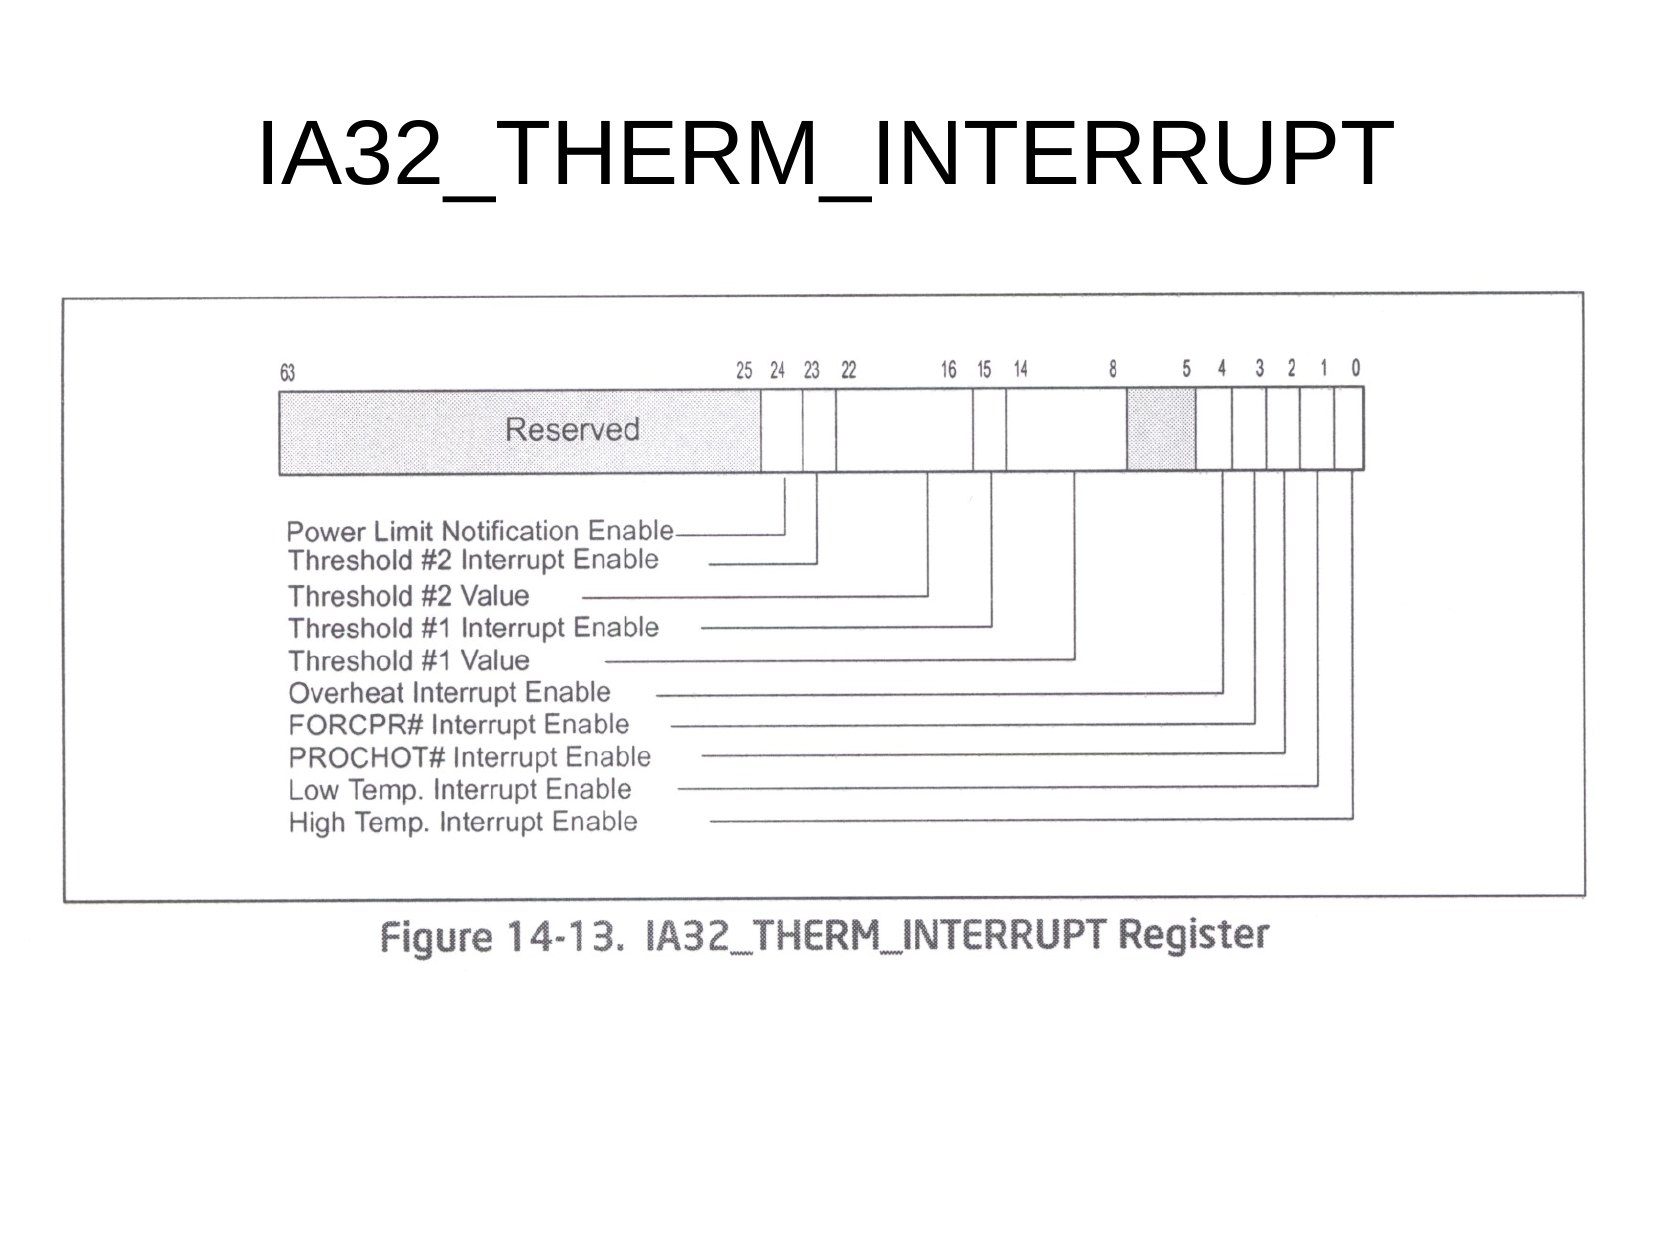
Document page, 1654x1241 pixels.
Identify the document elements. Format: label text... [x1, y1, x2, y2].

picture [1, 250, 1651, 991]
title IA32_THERM_INTERRUPT [82, 56, 1571, 250]
